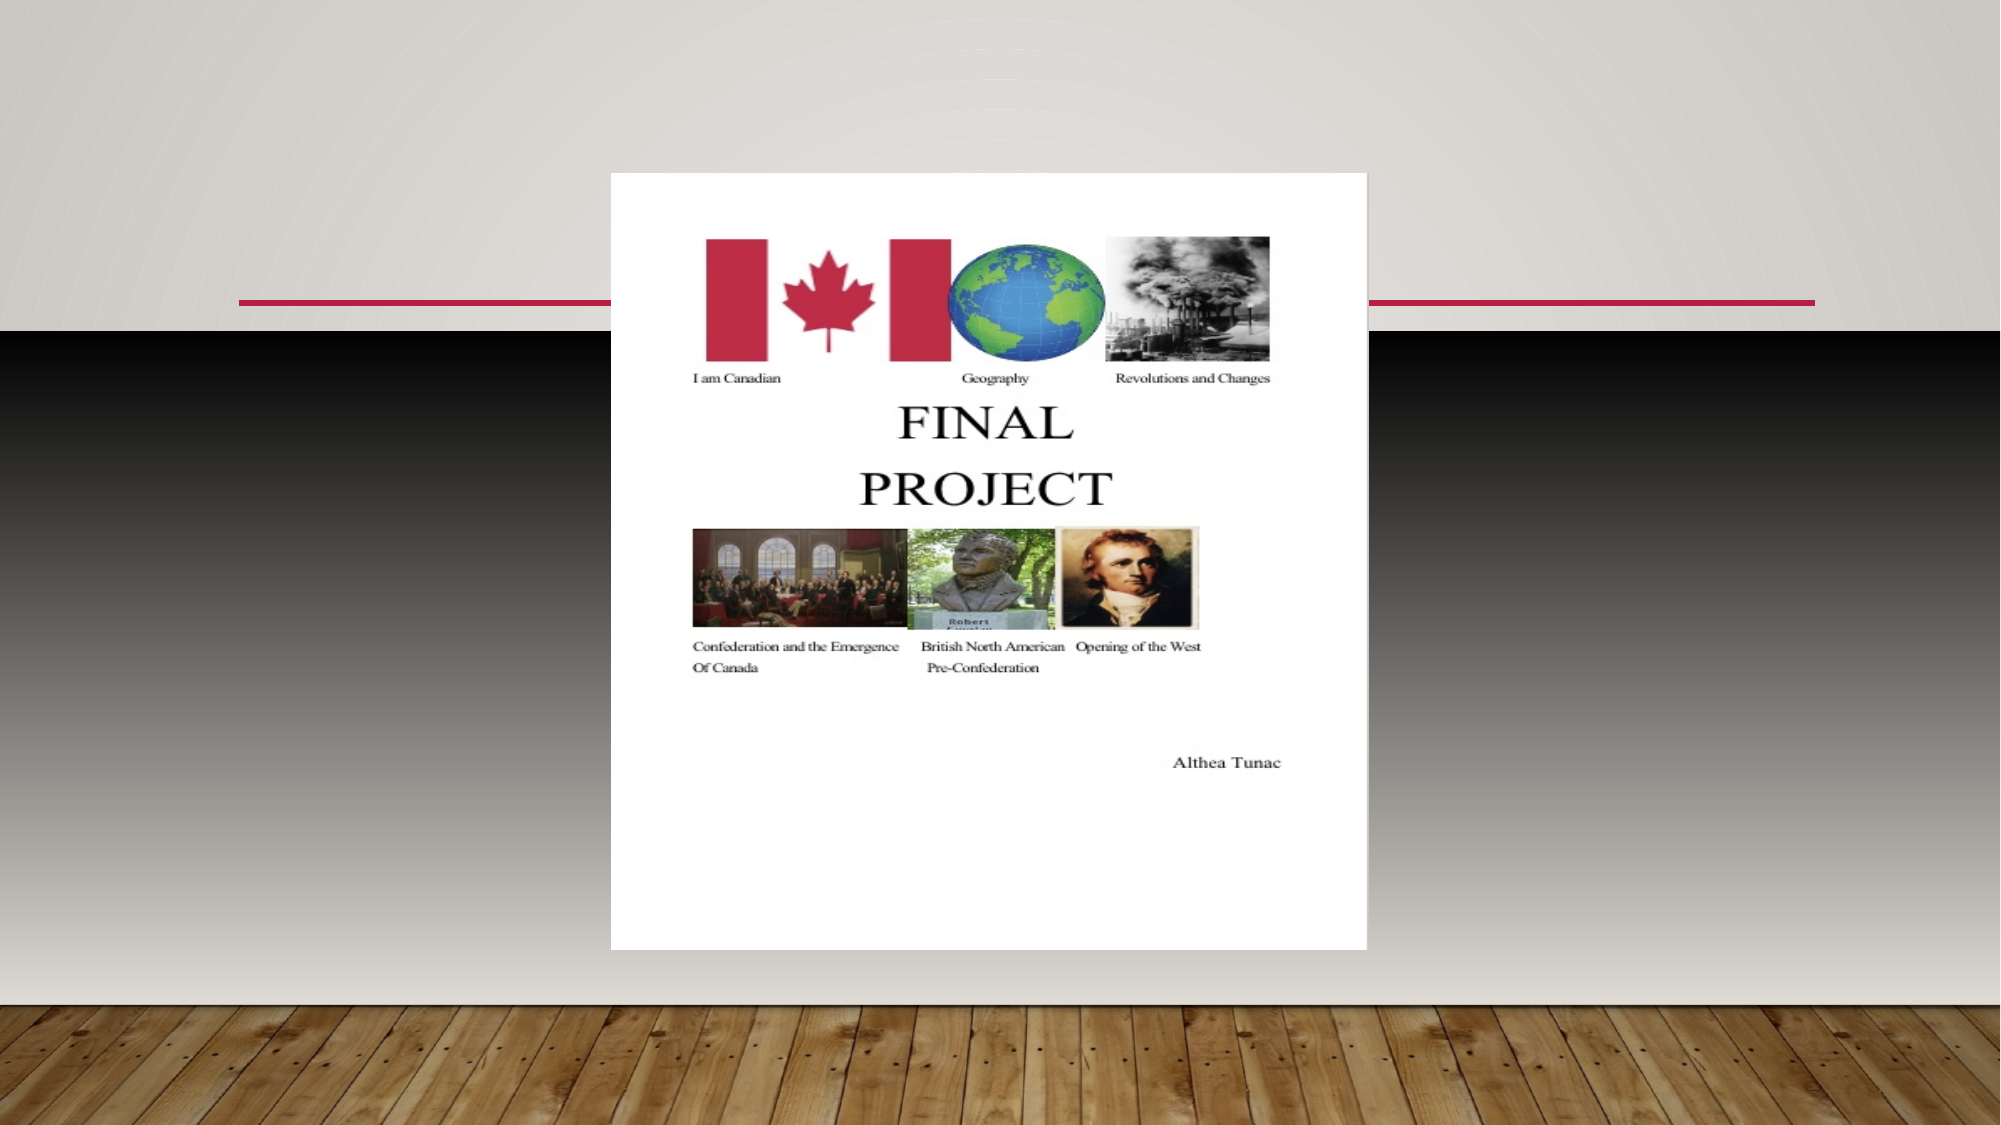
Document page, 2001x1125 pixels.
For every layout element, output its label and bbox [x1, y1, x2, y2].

picture [611, 173, 1369, 950]
